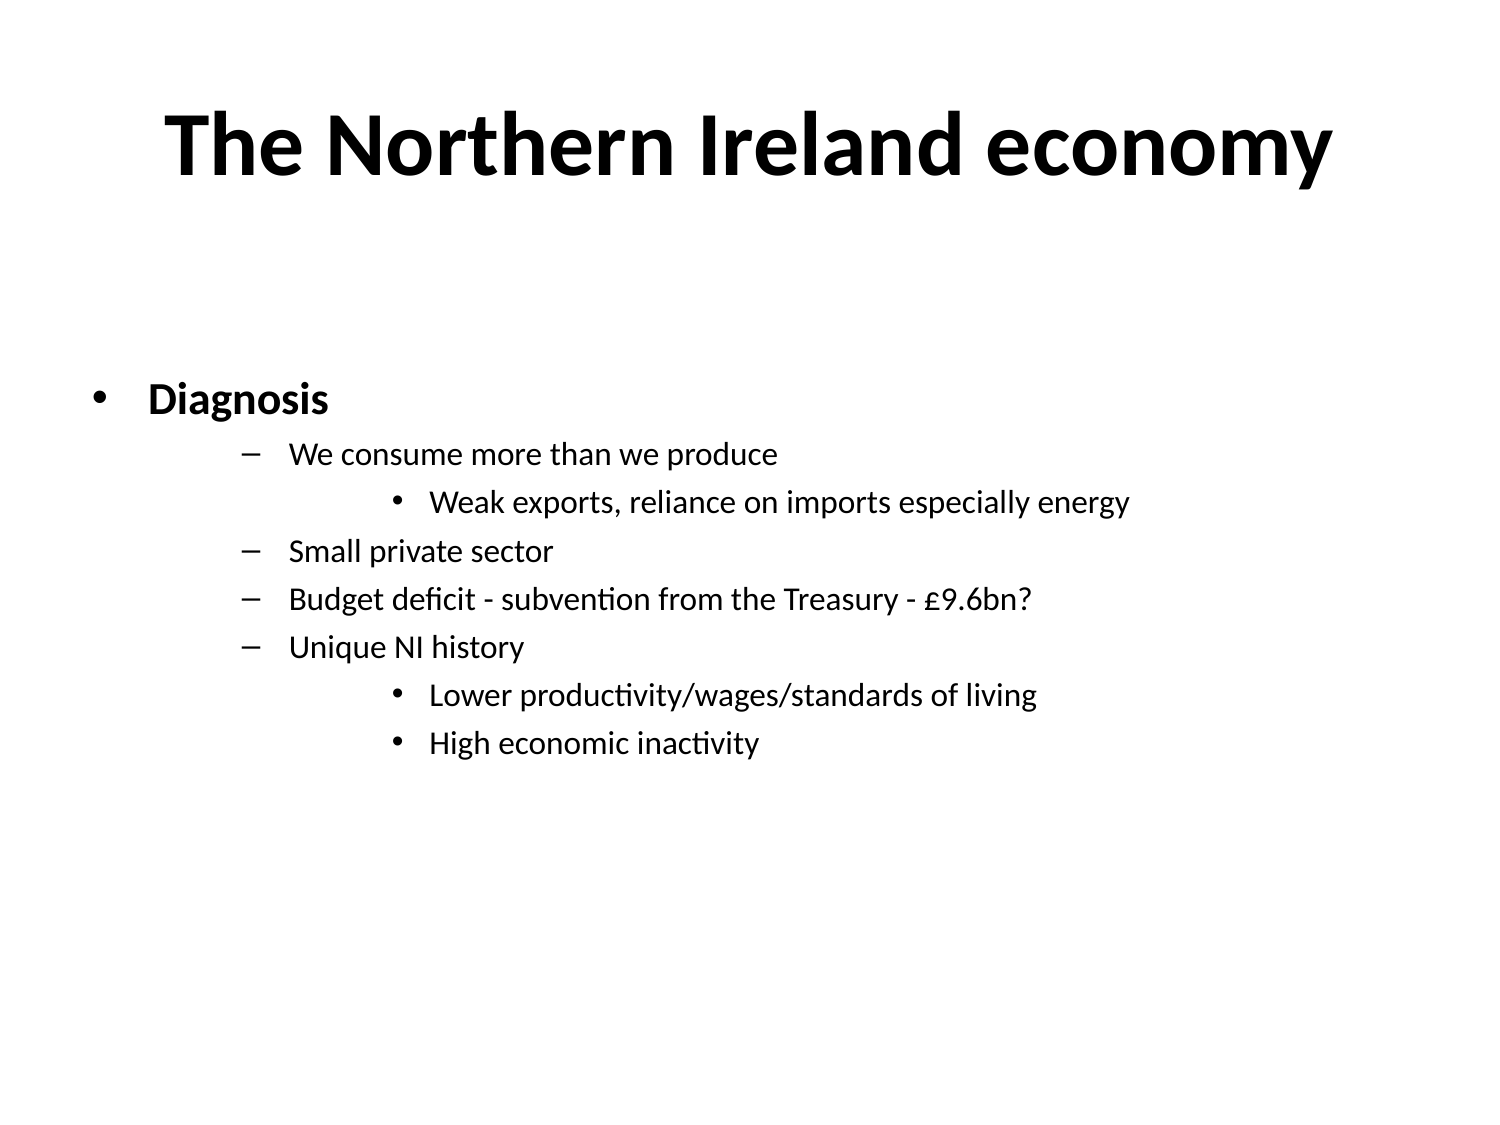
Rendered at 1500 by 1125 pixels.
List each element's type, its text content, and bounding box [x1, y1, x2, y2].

list Diagnosis We consume more than we produce Weak exports, reliance on imports especially energy Small private sector Budget deficit - subvention from the Treasury - £9.6bn? Unique NI history Lower productivity/wages/standards of living High economic inactivity [76, 361, 1459, 965]
title The Northern Ireland economy [75, 45, 1426, 233]
